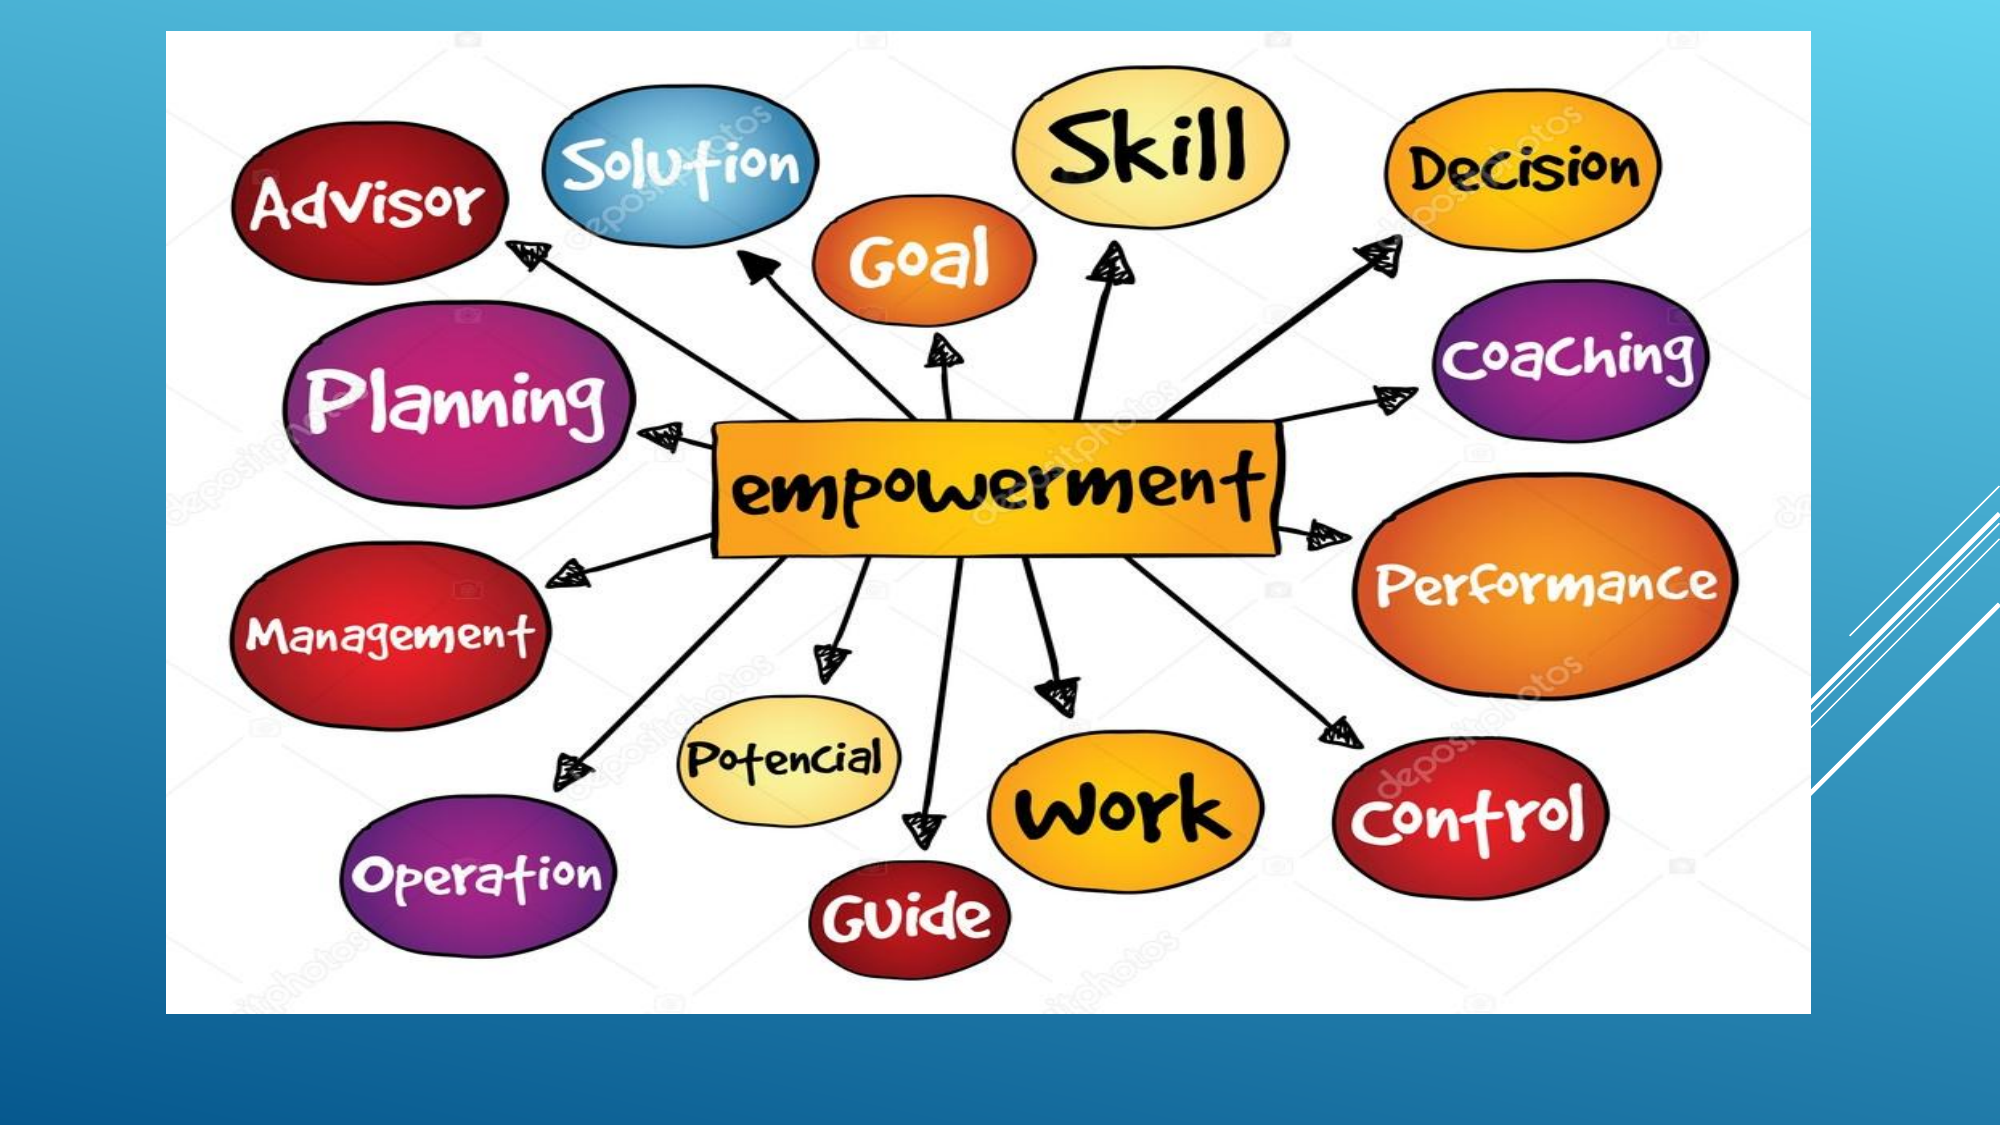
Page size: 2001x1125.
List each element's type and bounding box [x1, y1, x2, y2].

picture [166, 31, 1811, 1014]
